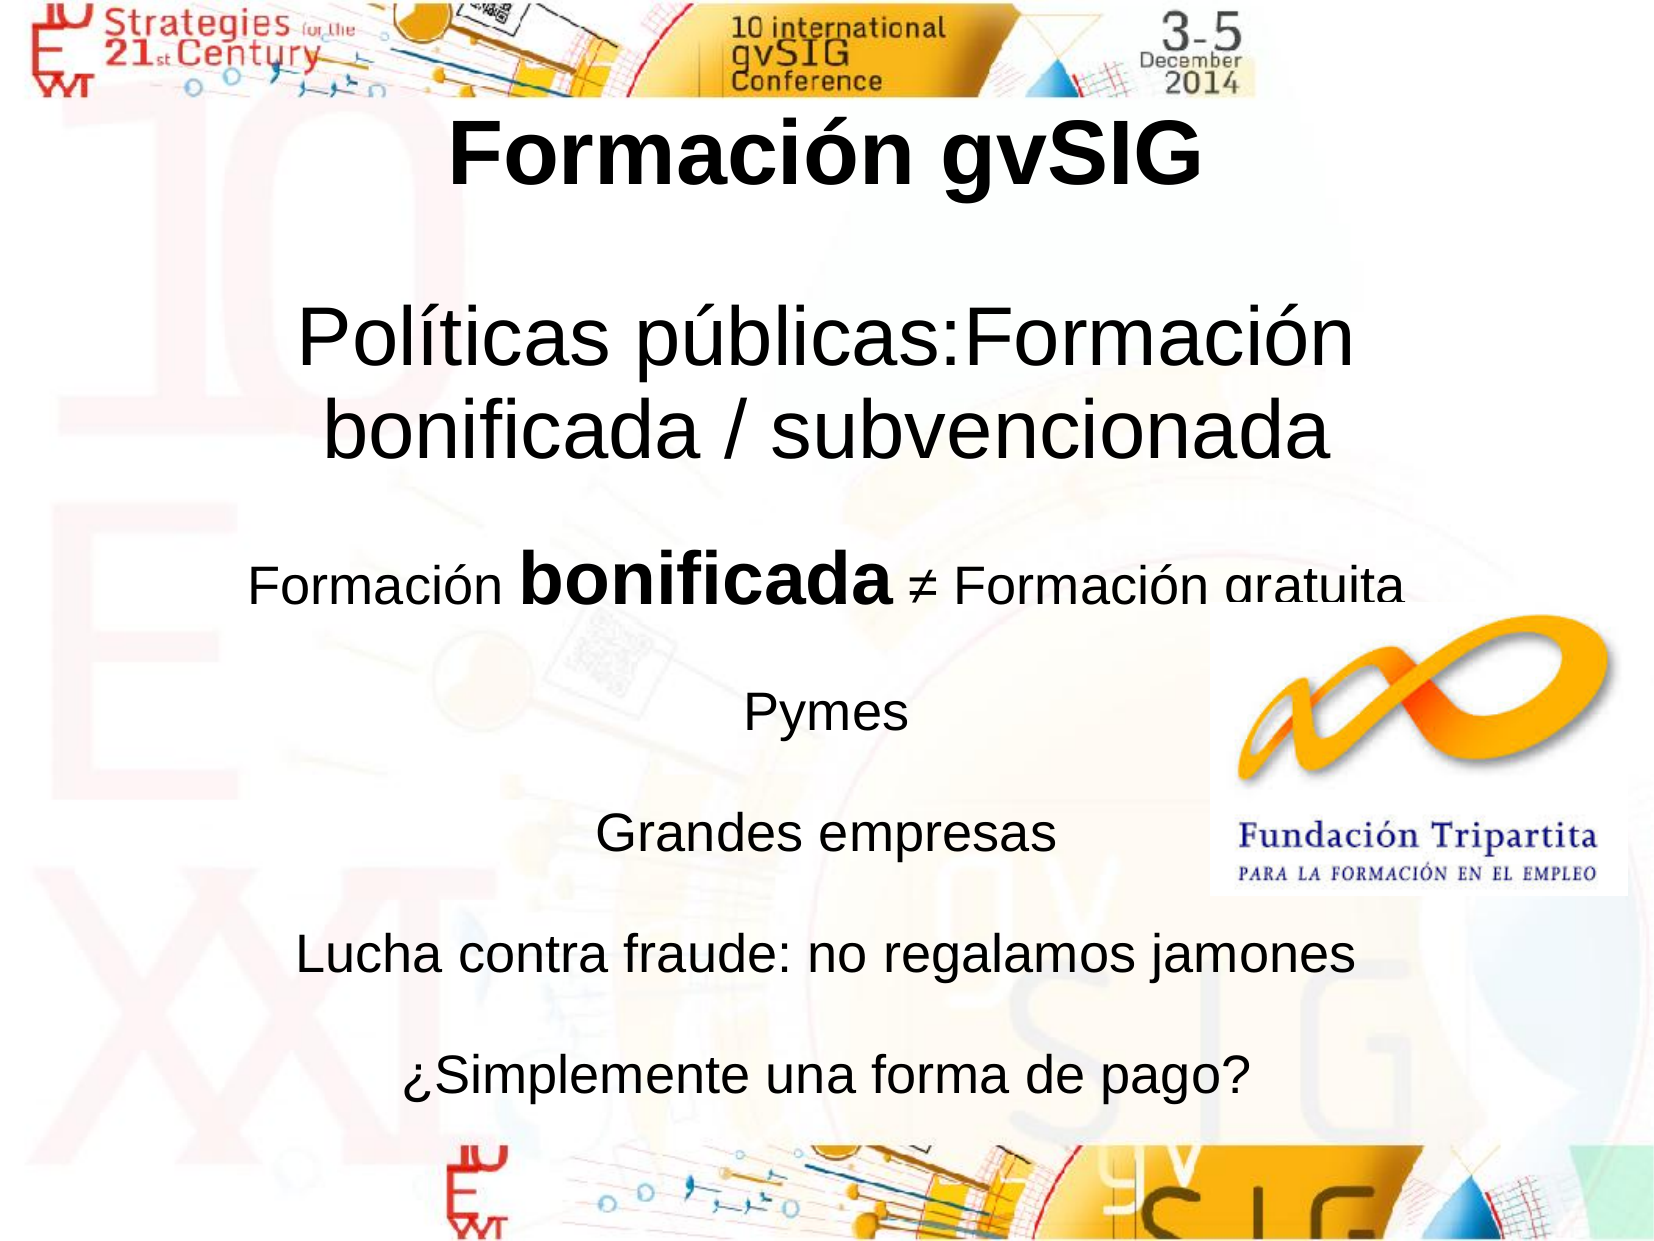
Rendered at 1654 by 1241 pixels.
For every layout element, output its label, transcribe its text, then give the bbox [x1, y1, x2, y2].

picture [0, 0, 1654, 1241]
subtitle Políticas públicas:Formación bonificada / subvencionada Formación bonificada ≠ Formación gratuita Pymes Grandes empresas Lucha contra fraude: no regalamos jamones ¿Simplemente una forma de pago? [82, 290, 1571, 1106]
title Formación gvSIG [82, 49, 1571, 257]
